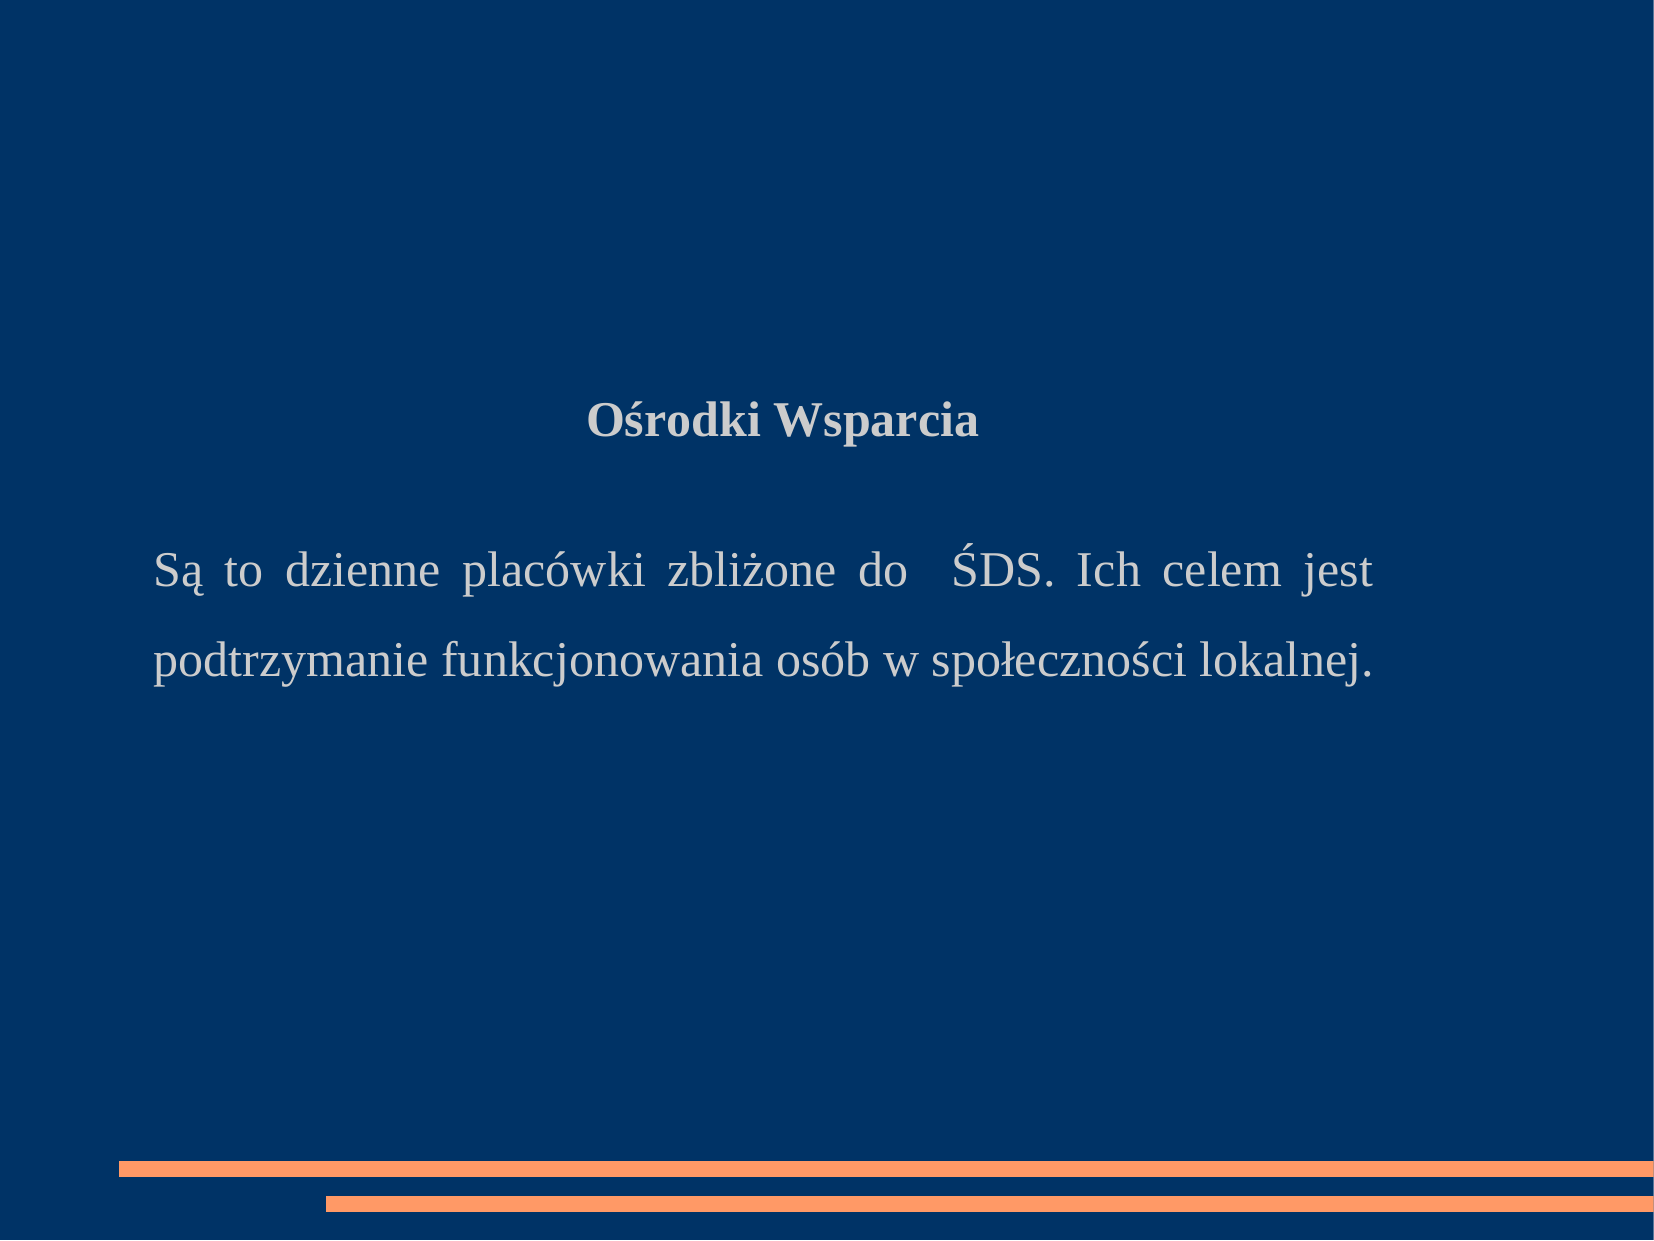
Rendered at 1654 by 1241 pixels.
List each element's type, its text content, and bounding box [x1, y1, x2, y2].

subtitle Ośrodki Wsparcia Są to dzienne placówki zbliżone do ŚDS. Ich celem jest podtrzymanie funkcjonowania osób w społeczności lokalnej. [153, 129, 1534, 884]
